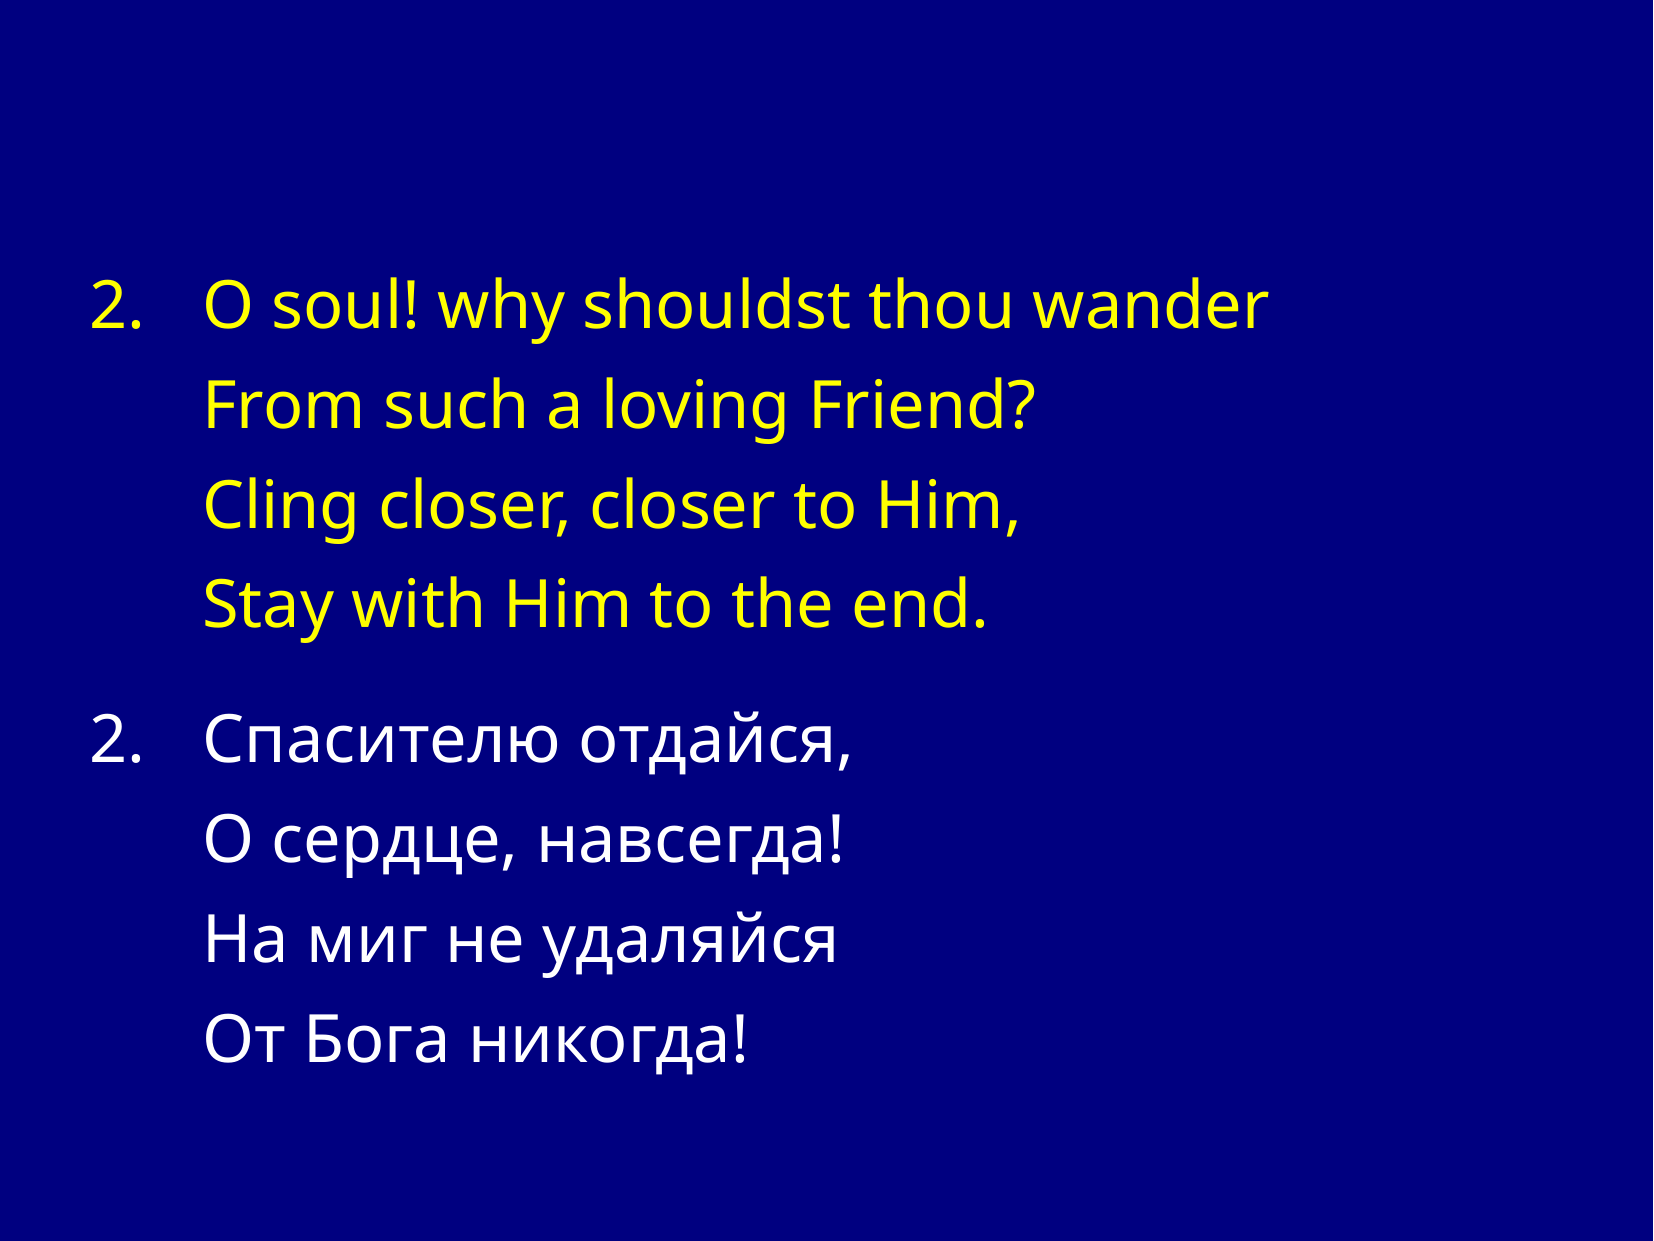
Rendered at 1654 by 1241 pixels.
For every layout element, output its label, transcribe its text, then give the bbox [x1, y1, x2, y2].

text_box 2. O soul! why shouldst thou wander From such a loving Friend? Cling closer, closer to Him, Stay with Him to the end. [75, 150, 1576, 638]
text_box 2. Спасителю отдайся, О сердце, навсегда! На миг не удаляйся От Бога никогда! [75, 675, 1576, 1163]
